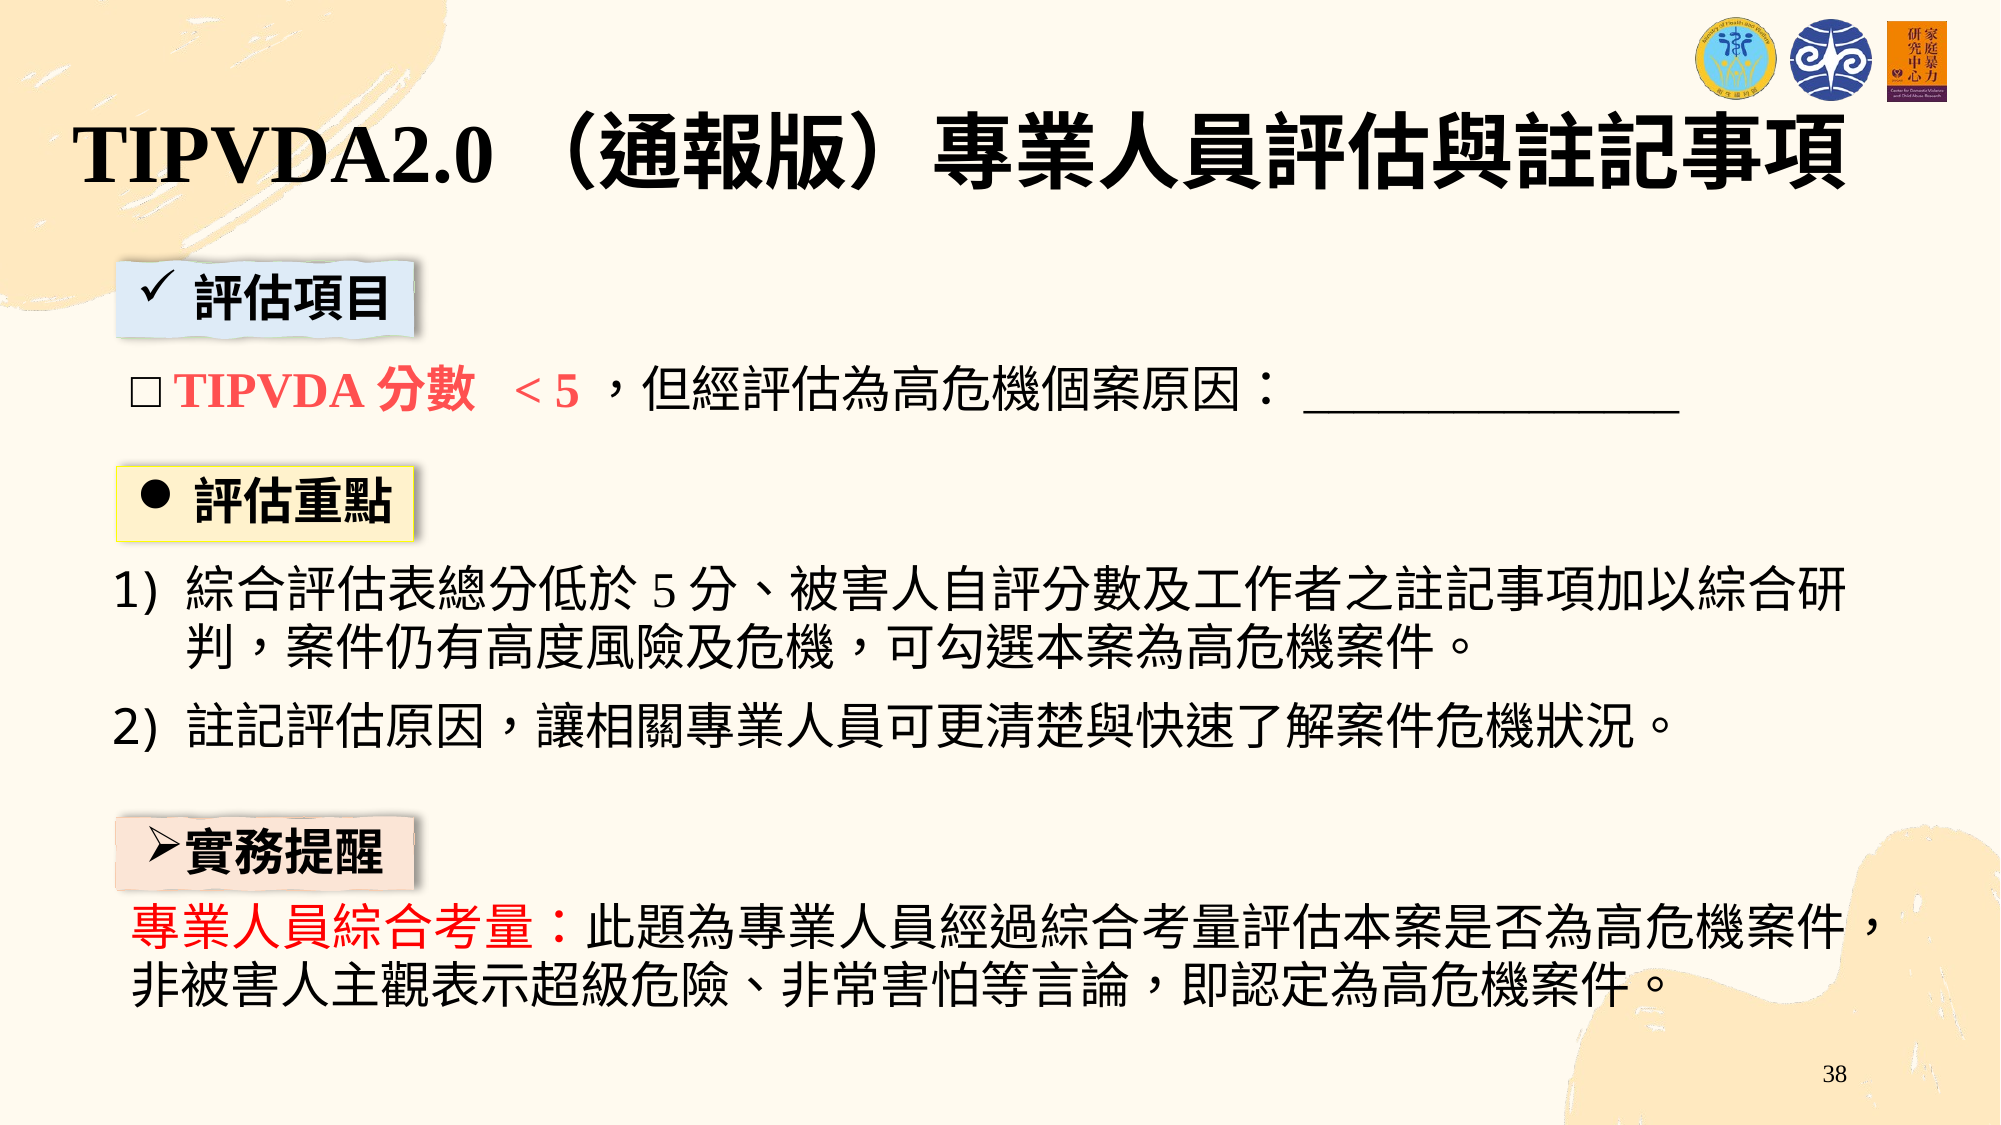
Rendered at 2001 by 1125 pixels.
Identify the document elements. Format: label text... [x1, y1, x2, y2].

picture [0, 0, 478, 354]
text_box 評估項目 [115, 265, 415, 340]
text_box 實務提醒 [115, 816, 414, 891]
picture [1483, 799, 2001, 1125]
text_box □ TIPVDA分數 < 5，但經評估為高危機個案原因：_______________ [116, 351, 1886, 492]
text_box TIPVDA2.0（通報版）專業人員評估與註記事項 [56, 47, 2000, 265]
text_box 專業人員綜合考量：此題為專業人員經過綜合考量評估本案是否為高危機案件，非被害人主觀表示超級危險、非常害怕等言論，即認定為高危機案件。 [116, 889, 1863, 1033]
picture [1695, 17, 1947, 47]
text_box 綜合評估表總分低於5分、被害人自評分數及工作者之註記事項加以綜合研判，案件仍有高度風險及危機，可勾選本案為高危機案件。 註記評估原因，讓相關專業人員可更清楚與快速了解案件危機狀況。 [96, 551, 1863, 623]
list 評估重點 [116, 492, 414, 542]
